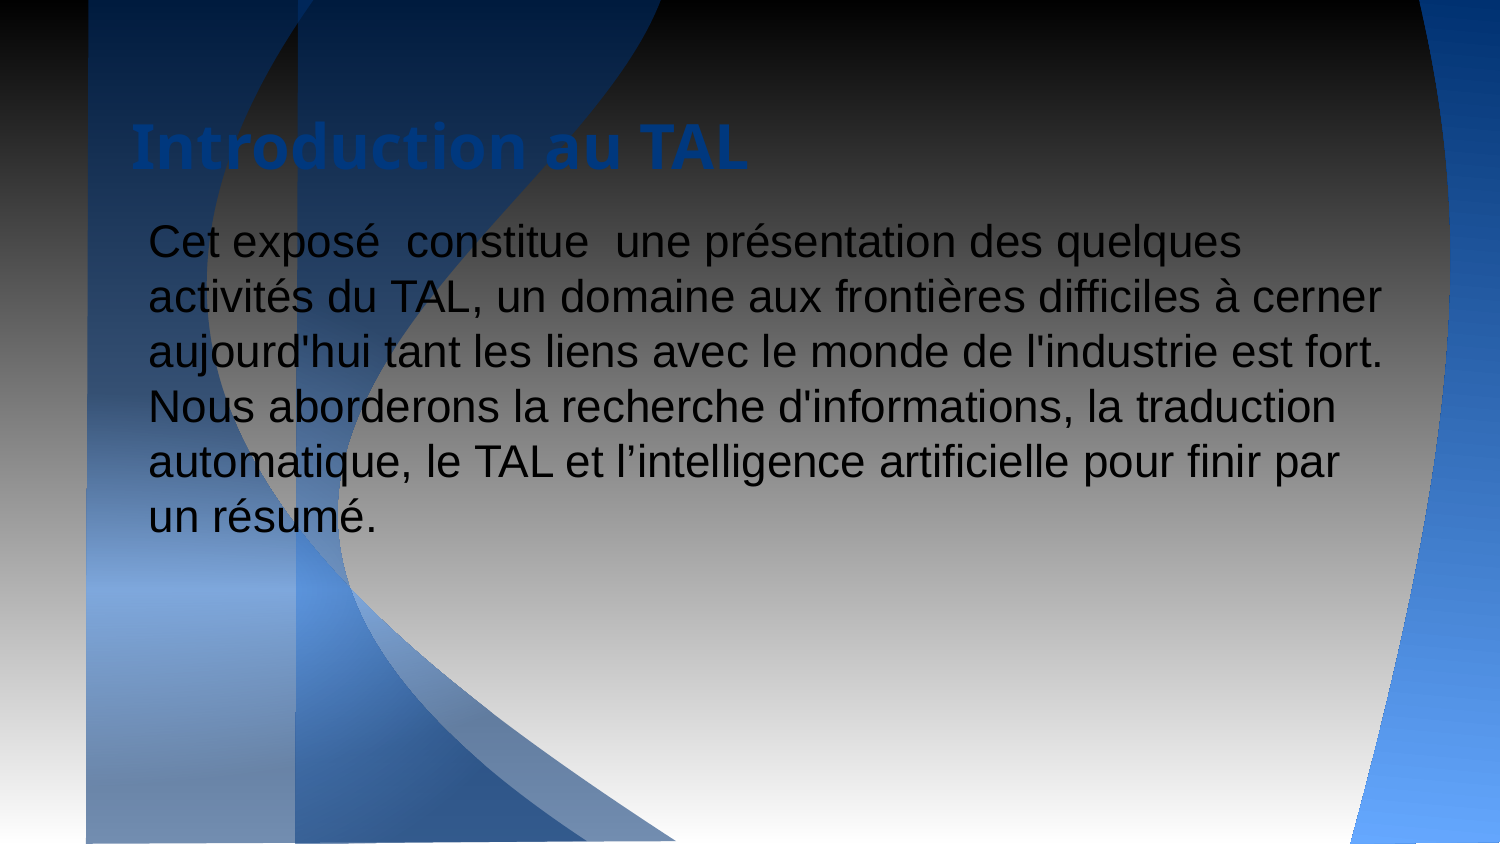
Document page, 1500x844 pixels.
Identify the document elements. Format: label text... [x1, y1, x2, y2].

list Cet exposé constitue une présentation des quelques activités du TAL, un domaine aux frontières difficiles à cerner aujourd'hui tant les liens avec le monde de l'industrie est fort. Nous aborderons la recherche d'informations, la traduction automatique, le TAL et l’intelligence artificielle pour finir par un résumé. [63, 196, 1414, 793]
title Introduction au TAL [75, 33, 1425, 197]
